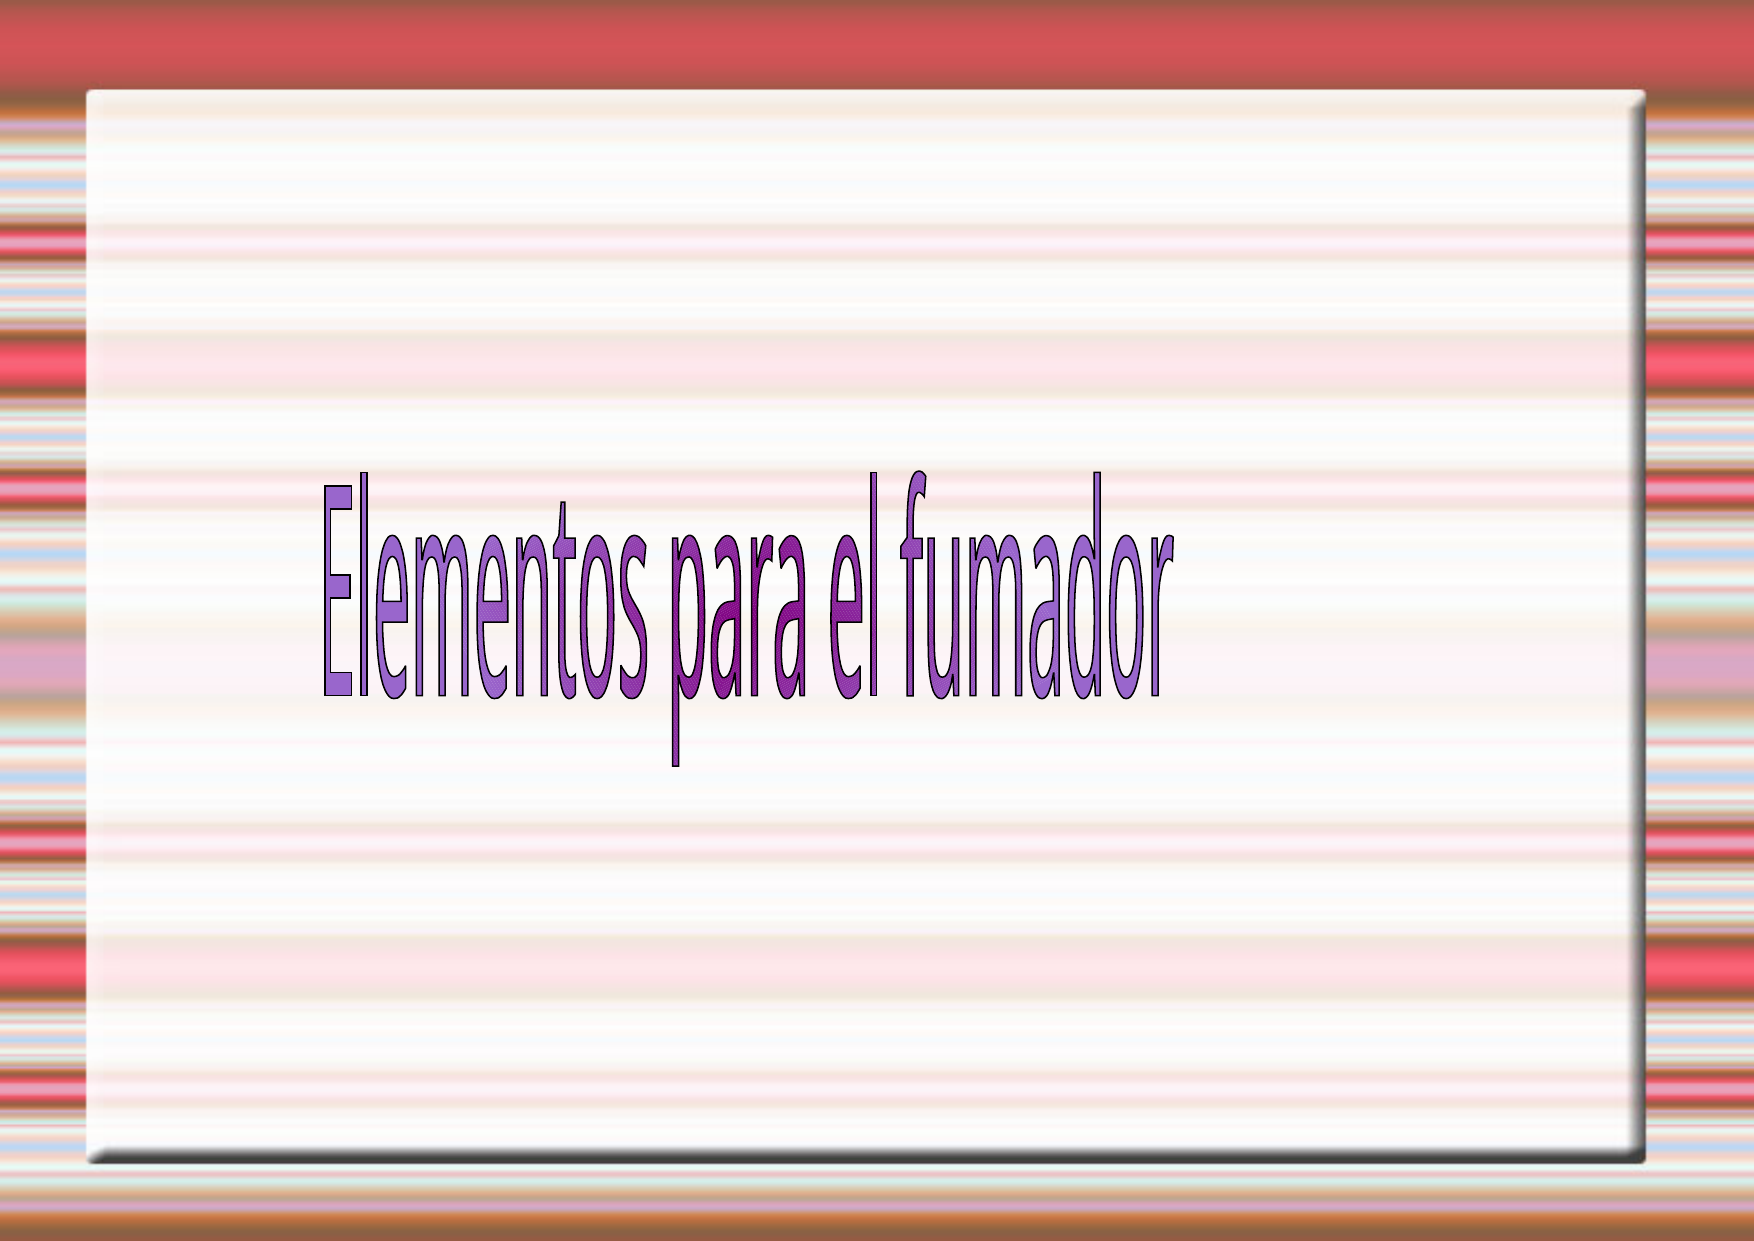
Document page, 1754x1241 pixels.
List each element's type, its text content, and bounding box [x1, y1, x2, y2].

text_box Elementos para el fumador [1068, 472, 1101, 699]
text_box Elementos para el fumador [830, 535, 862, 699]
text_box Elementos para el fumador [553, 502, 576, 699]
text_box Elementos para el fumador [376, 535, 408, 699]
picture [0, 0, 1754, 1241]
text_box Elementos para el fumador [477, 535, 508, 699]
text_box Elementos para el fumador [580, 535, 614, 699]
text_box Elementos para el fumador [775, 535, 805, 699]
text_box Elementos para el fumador [516, 535, 548, 696]
text_box Elementos para el fumador [751, 535, 773, 696]
text_box Elementos para el fumador [361, 472, 368, 696]
text_box Elementos para el fumador [711, 535, 741, 699]
text_box Elementos para el fumador [672, 535, 705, 767]
text_box Elementos para el fumador [928, 538, 959, 699]
text_box Elementos para el fumador [620, 535, 647, 699]
text_box Elementos para el fumador [970, 535, 1022, 696]
text_box Elementos para el fumador [900, 471, 926, 696]
text_box Elementos para el fumador [870, 472, 877, 696]
text_box Elementos para el fumador [324, 486, 352, 696]
text_box Elementos para el fumador [1030, 535, 1060, 699]
text_box Elementos para el fumador [416, 535, 468, 696]
text_box Elementos para el fumador [1152, 535, 1174, 696]
text_box Elementos para el fumador [1109, 535, 1143, 699]
